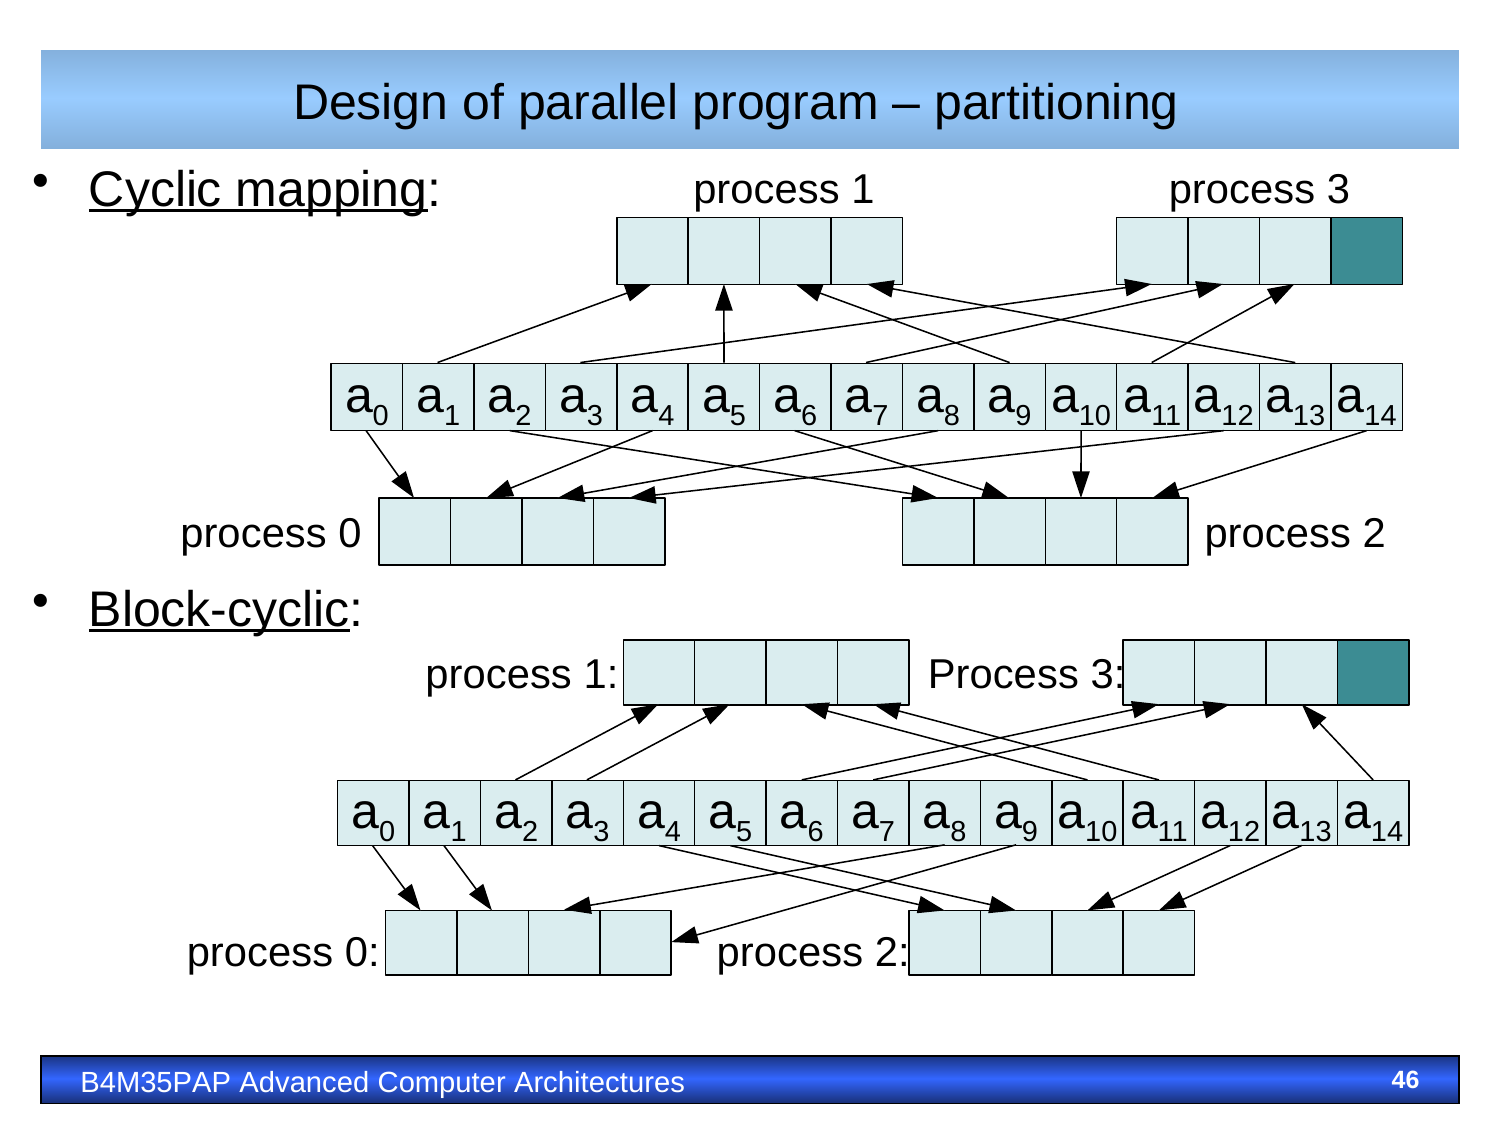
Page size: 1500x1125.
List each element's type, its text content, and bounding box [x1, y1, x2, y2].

title Design of parallel program – partitioning [41, 50, 1459, 148]
text_box process 0: [172, 917, 395, 983]
text_box a0 [337, 780, 409, 846]
text_box process 1: [410, 639, 634, 705]
text_box a8 [908, 780, 980, 846]
text_box a14 [1330, 363, 1403, 431]
text_box a9 [980, 780, 1051, 846]
text_box a9 [973, 363, 1045, 431]
text_box a4 [623, 780, 694, 846]
text_box a4 [616, 363, 688, 431]
text_box a0 [331, 363, 402, 431]
text_box a11 [1116, 363, 1188, 431]
text_box a12 [1194, 780, 1266, 846]
text_box a13 [1259, 363, 1330, 431]
text_box a13 [1266, 780, 1337, 846]
text_box a2 [480, 780, 551, 846]
text_box a3 [545, 363, 616, 431]
text_box a10 [1051, 780, 1123, 846]
text_box [515, 640, 1409, 780]
text_box a10 [1045, 363, 1116, 431]
text_box a3 [551, 780, 623, 846]
text_box a6 [759, 363, 831, 431]
text_box process 1 [678, 154, 890, 220]
text_box process 2: [701, 917, 925, 983]
text_box [366, 430, 1367, 566]
text_box a12 [1188, 363, 1259, 431]
text_box a7 [837, 780, 908, 846]
list Cyclic mapping: Block-cyclic: [17, 148, 1477, 1000]
text_box a14 [1337, 780, 1409, 846]
text_box Process 3: [913, 639, 1141, 705]
text_box a5 [688, 363, 759, 431]
text_box process 0 [165, 497, 377, 563]
text_box a11 [1123, 780, 1194, 846]
text_box process 3 [1154, 154, 1366, 220]
text_box a7 [831, 363, 902, 431]
text_box a6 [766, 780, 837, 846]
text_box a5 [694, 780, 766, 846]
text_box [437, 217, 1403, 363]
text_box [372, 844, 1302, 976]
text_box a1 [402, 363, 474, 431]
text_box a8 [902, 363, 973, 431]
text_box a2 [474, 363, 545, 431]
text_box process 2 [1189, 497, 1401, 563]
text_box a1 [409, 780, 480, 846]
